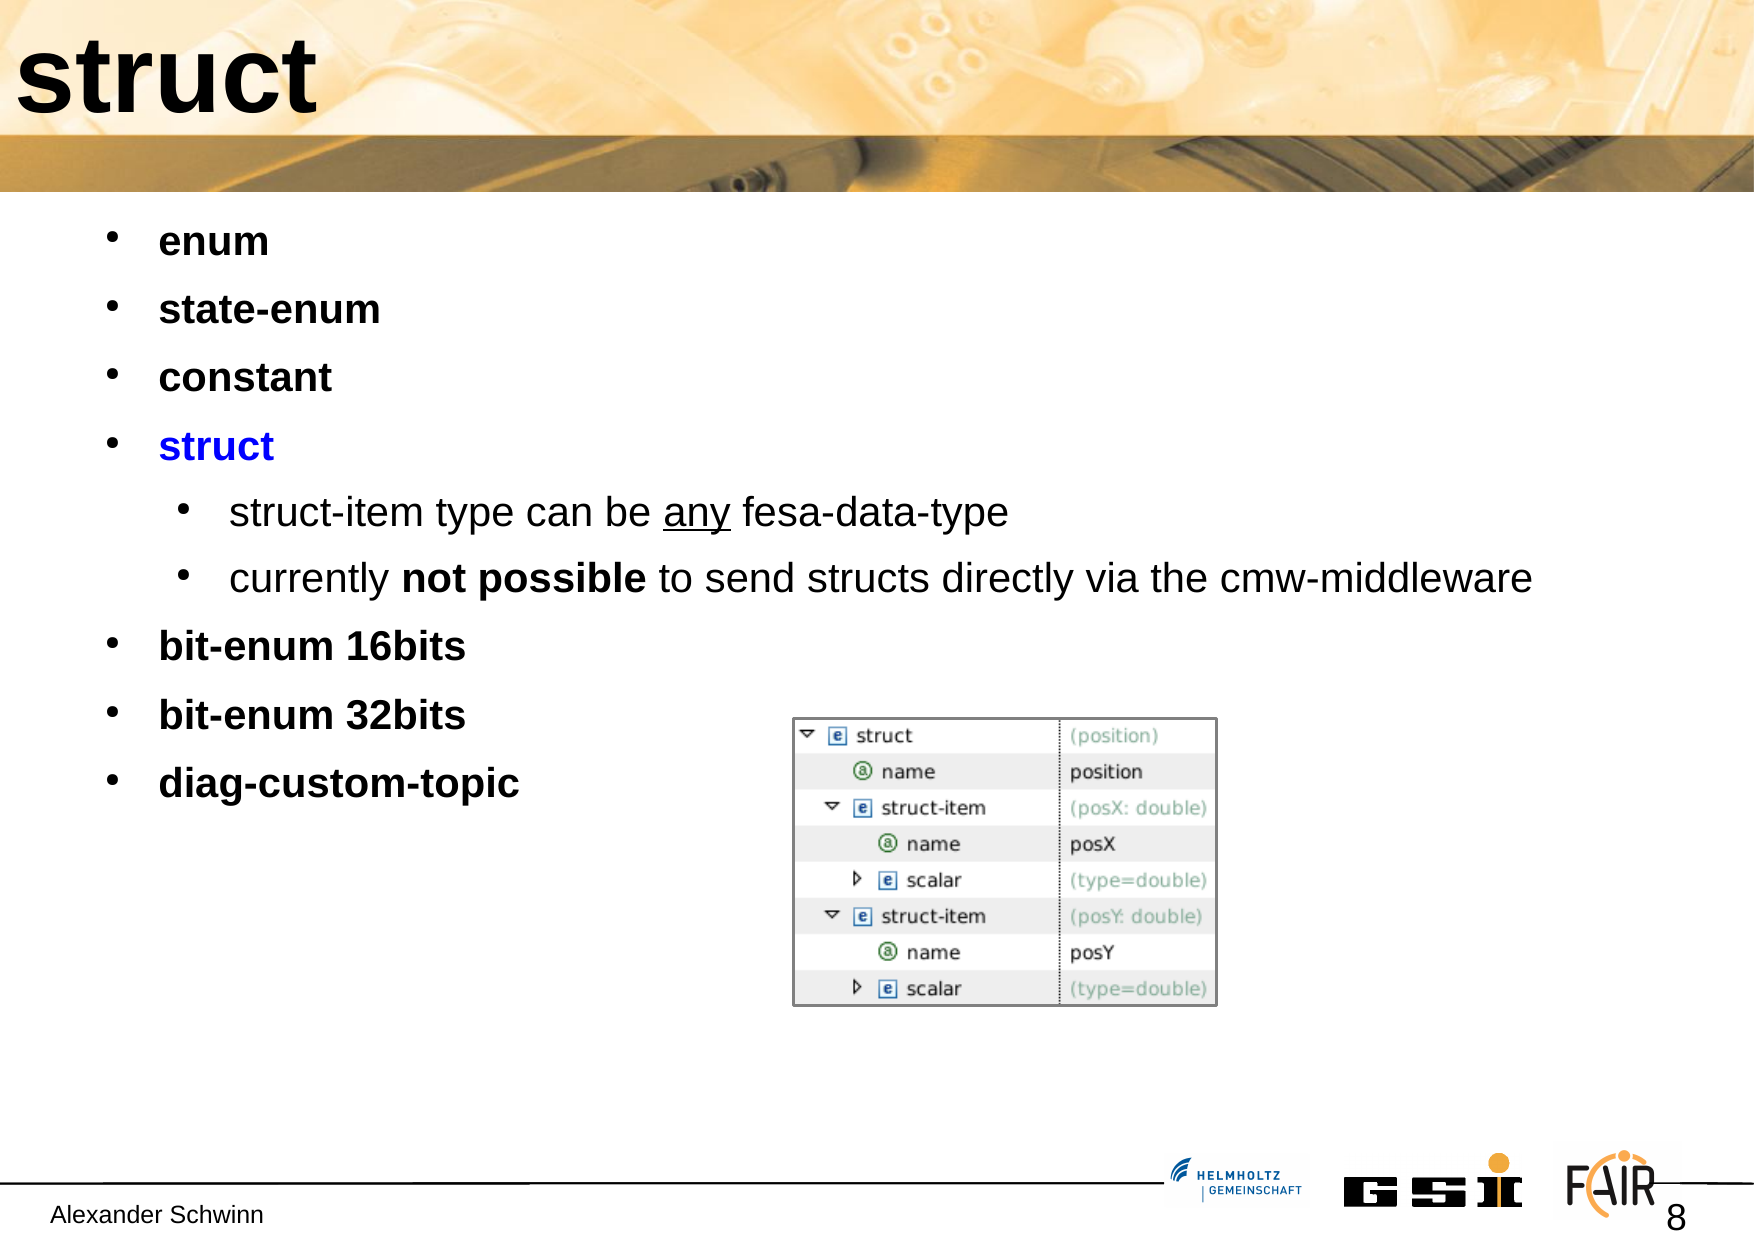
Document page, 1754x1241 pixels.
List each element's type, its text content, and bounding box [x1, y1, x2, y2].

title struct [0, 0, 1754, 143]
picture [0, 143, 1754, 193]
picture [1672, 1206, 1681, 1215]
list enum state-enum constant struct struct-item type can be any fesa-data-type currently not possible to send structs directly via the cmw-middleware bit-enum 16bits bit-enum 32bits diag-custom-topic [87, 213, 1636, 1201]
picture [1164, 1201, 1310, 1208]
picture [1553, 1141, 1682, 1220]
picture [1344, 1201, 1522, 1207]
picture [794, 720, 1216, 1005]
